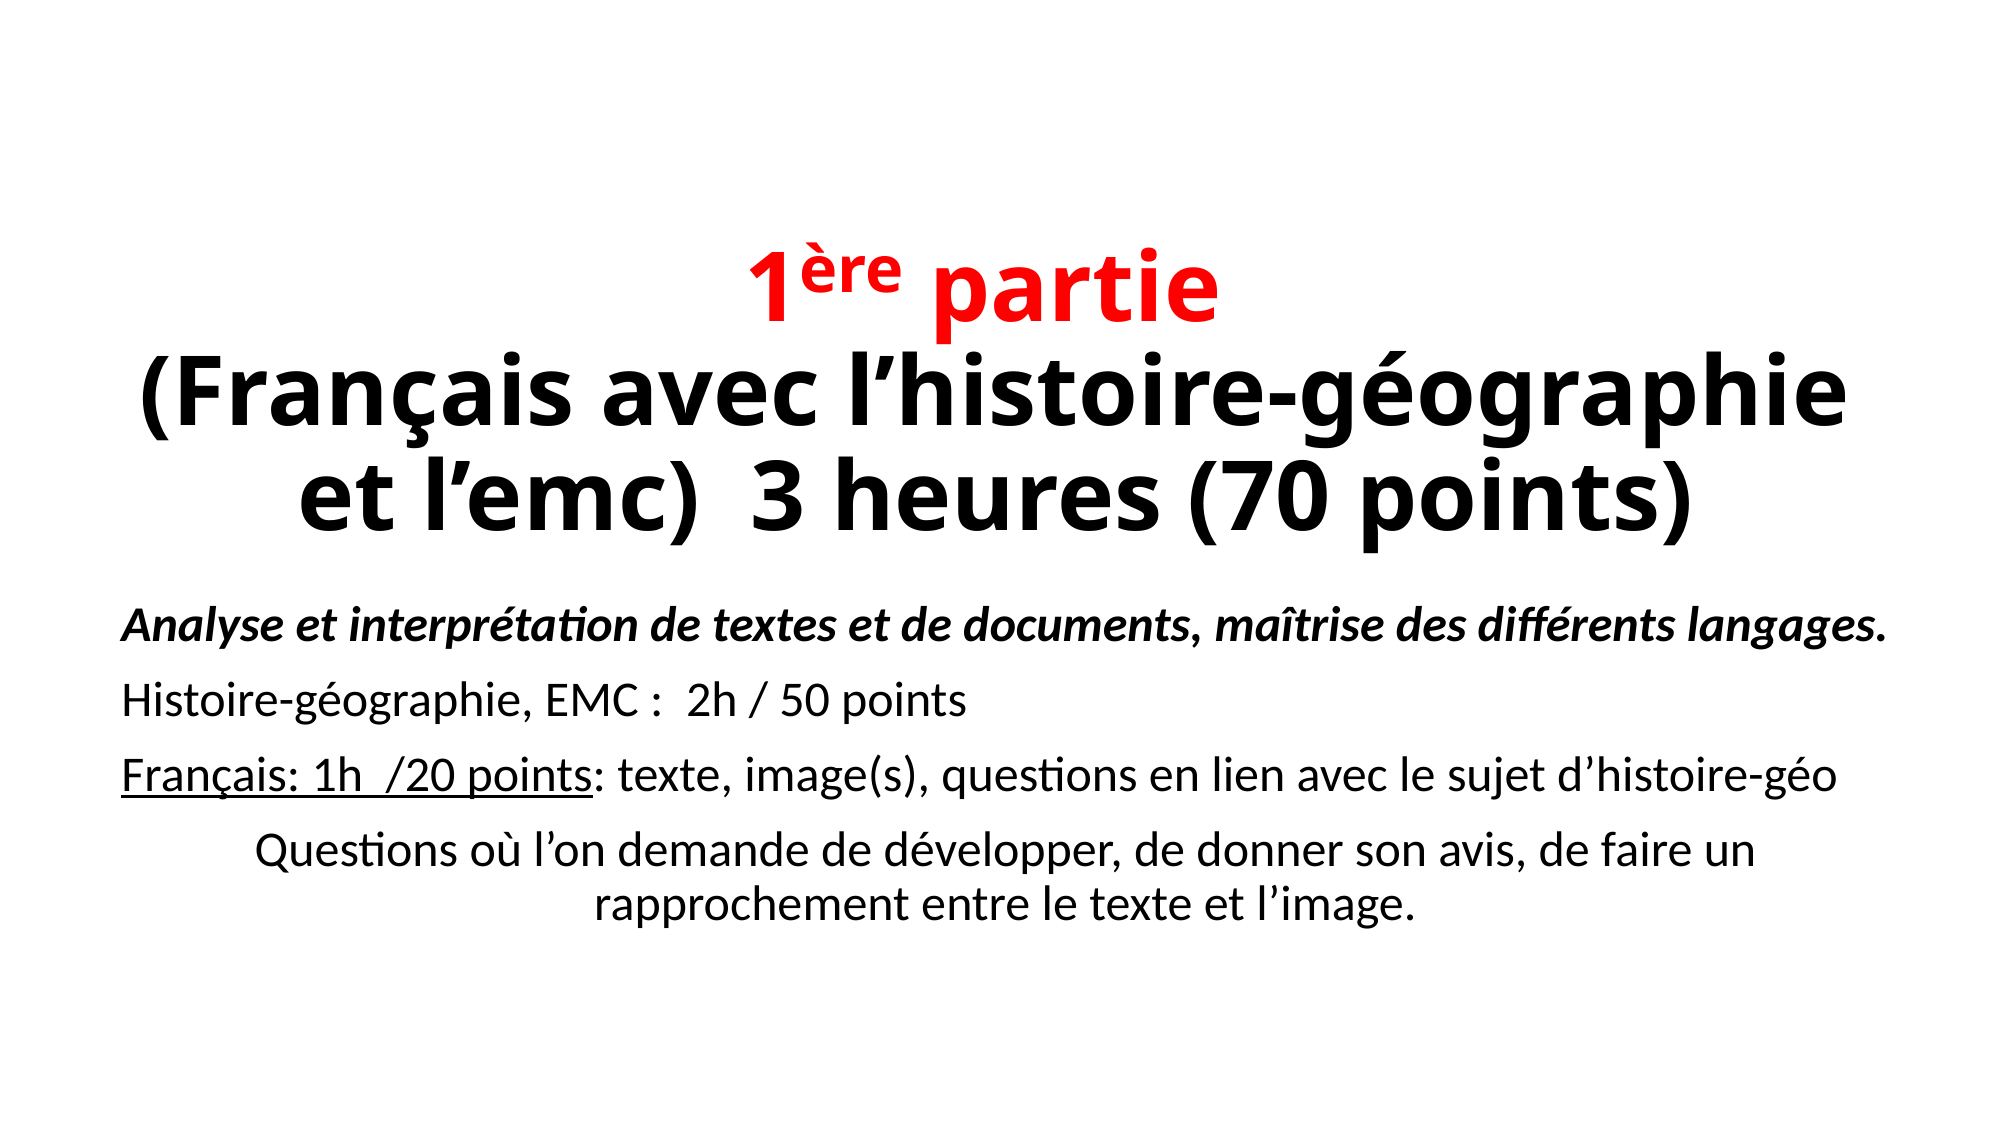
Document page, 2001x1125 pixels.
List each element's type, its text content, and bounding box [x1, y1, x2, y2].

subtitle Analyse et interprétation de textes et de documents, maîtrise des différents langages. Histoire-géographie, EMC : 2h / 50 points Français: 1h /20 points: texte, image(s), questions en lien avec le sujet d’histoire-géo Questions où l’on demande de développer, de donner son avis, de faire un rapprochement entre le texte et l’image. [106, 590, 1916, 994]
title 1ère partie (Français avec l’histoire-géographie et l’emc) 3 heures (70 points) [123, 184, 1868, 559]
